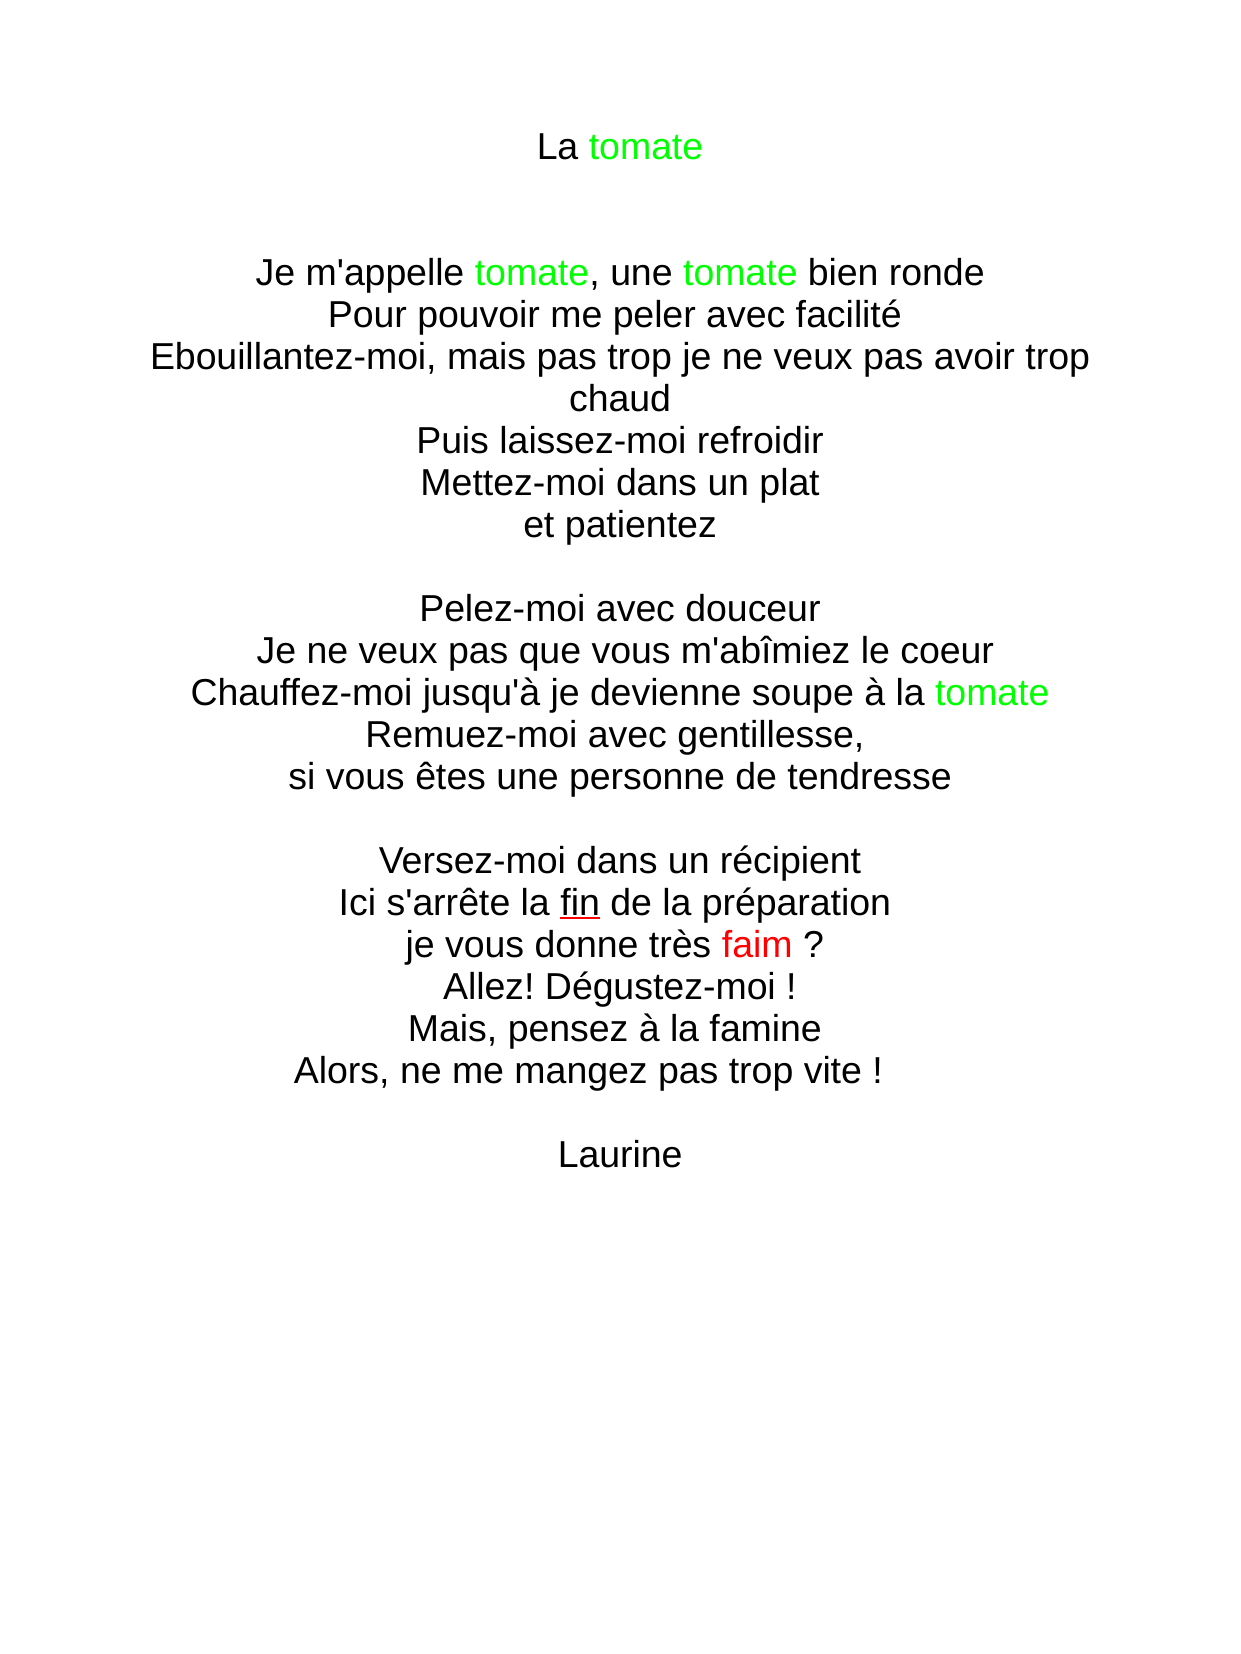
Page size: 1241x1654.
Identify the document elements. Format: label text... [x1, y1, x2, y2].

text_box La tomate Je m'appelle tomate, une tomate bien ronde Pour pouvoir me peler avec facilité Ebouillantez-moi, mais pas trop je ne veux pas avoir trop chaud Puis laissez-moi refroidir Mettez-moi dans un plat et patientez Pelez-moi avec douceur Je ne veux pas que vous m'abîmiez le coeur Chauffez-moi jusqu'à je devienne soupe à la tomate Remuez-moi avec gentillesse, si vous êtes une personne de tendresse Versez-moi dans un récipient Ici s'arrête la fin de la préparation je vous donne très faim ? Allez! Dégustez-moi ! Mais, pensez à la famine Alors, ne me mangez pas trop vite ! Laurine [118, 118, 1123, 1447]
